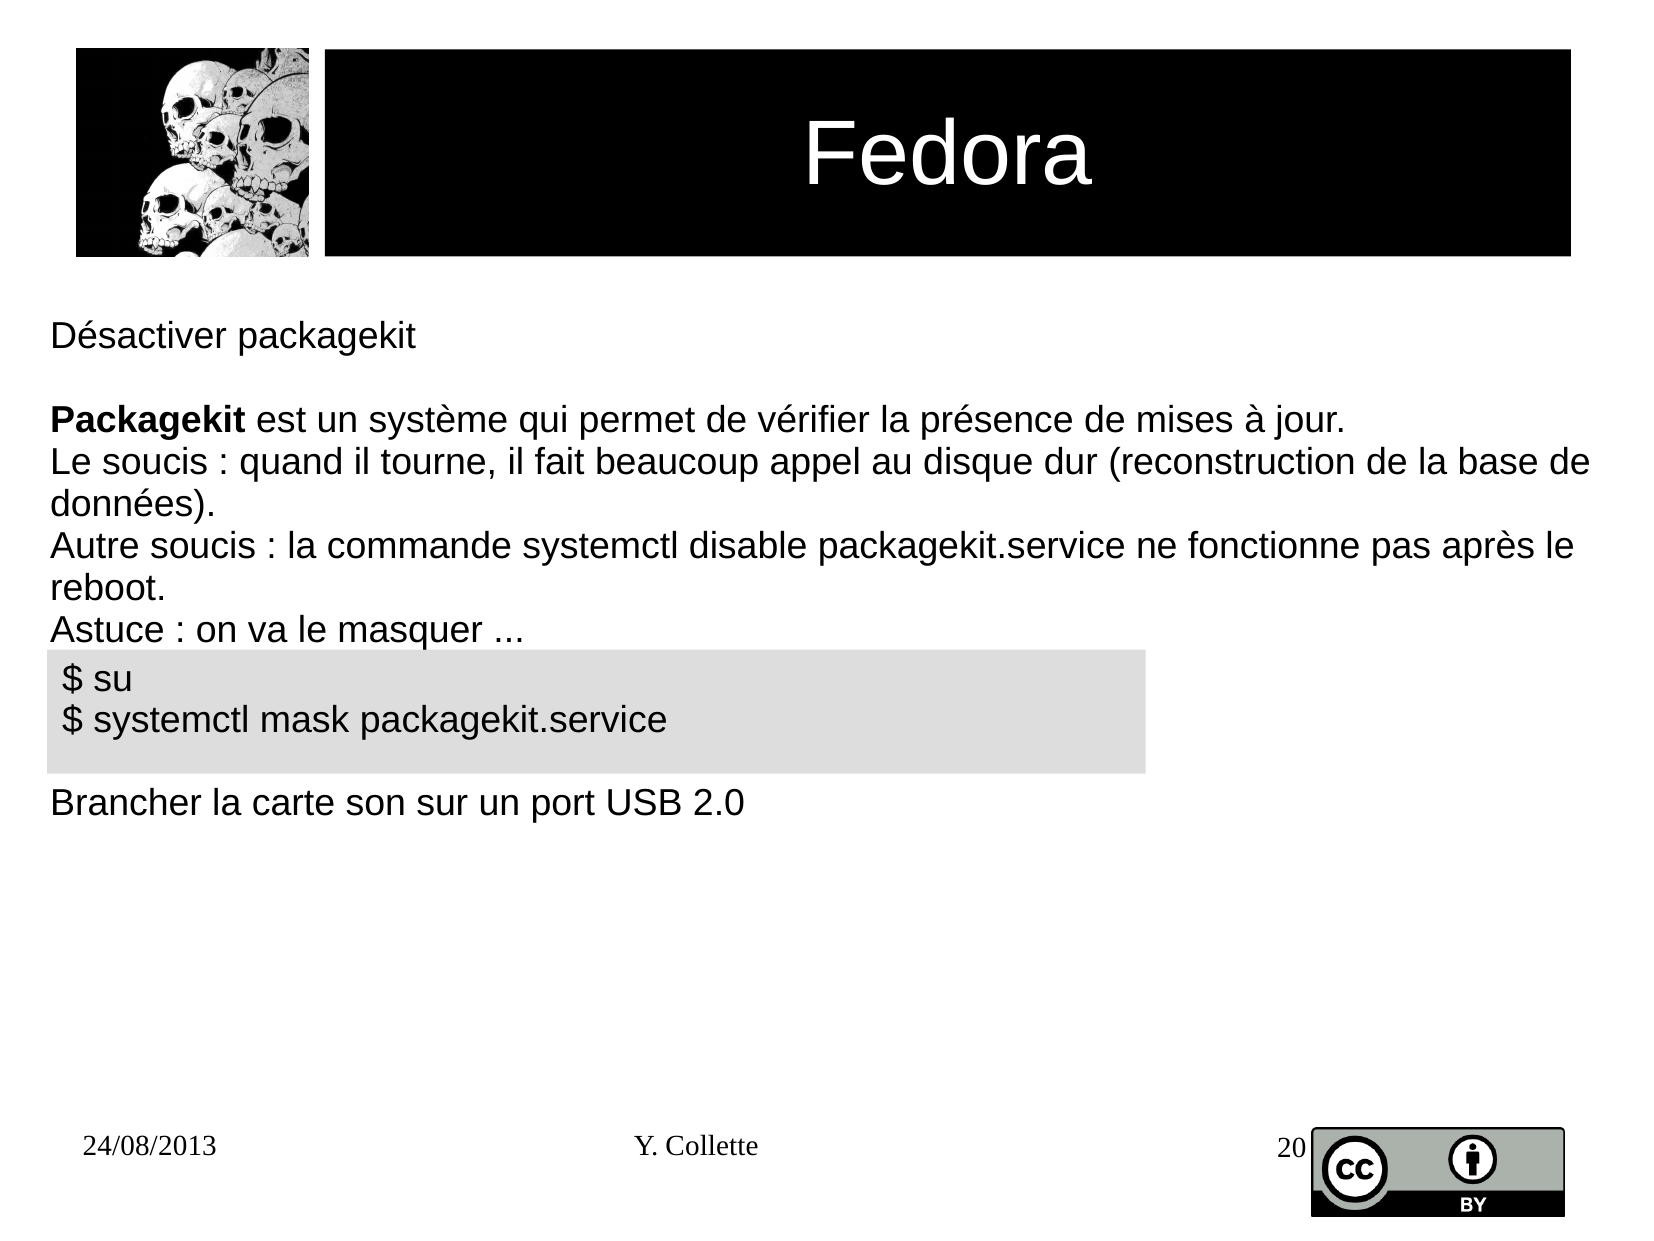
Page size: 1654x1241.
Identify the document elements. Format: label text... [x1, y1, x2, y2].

picture [1311, 1127, 1565, 1217]
text_box $ su $ systemctl mask packagekit.service [47, 658, 1146, 773]
picture [76, 48, 309, 257]
title Fedora [324, 49, 1571, 257]
text_box Désactiver packagekit Packagekit est un système qui permet de vérifier la présence de mises à jour. Le soucis : quand il tourne, il fait beaucoup appel au disque dur (reconstruction de la base de données). Autre soucis : la commande systemctl disable packagekit.service ne fonctionne pas après le reboot. Astuce : on va le masquer ... [35, 307, 1619, 658]
text_box Brancher la carte son sur un port USB 2.0 [35, 773, 1619, 831]
